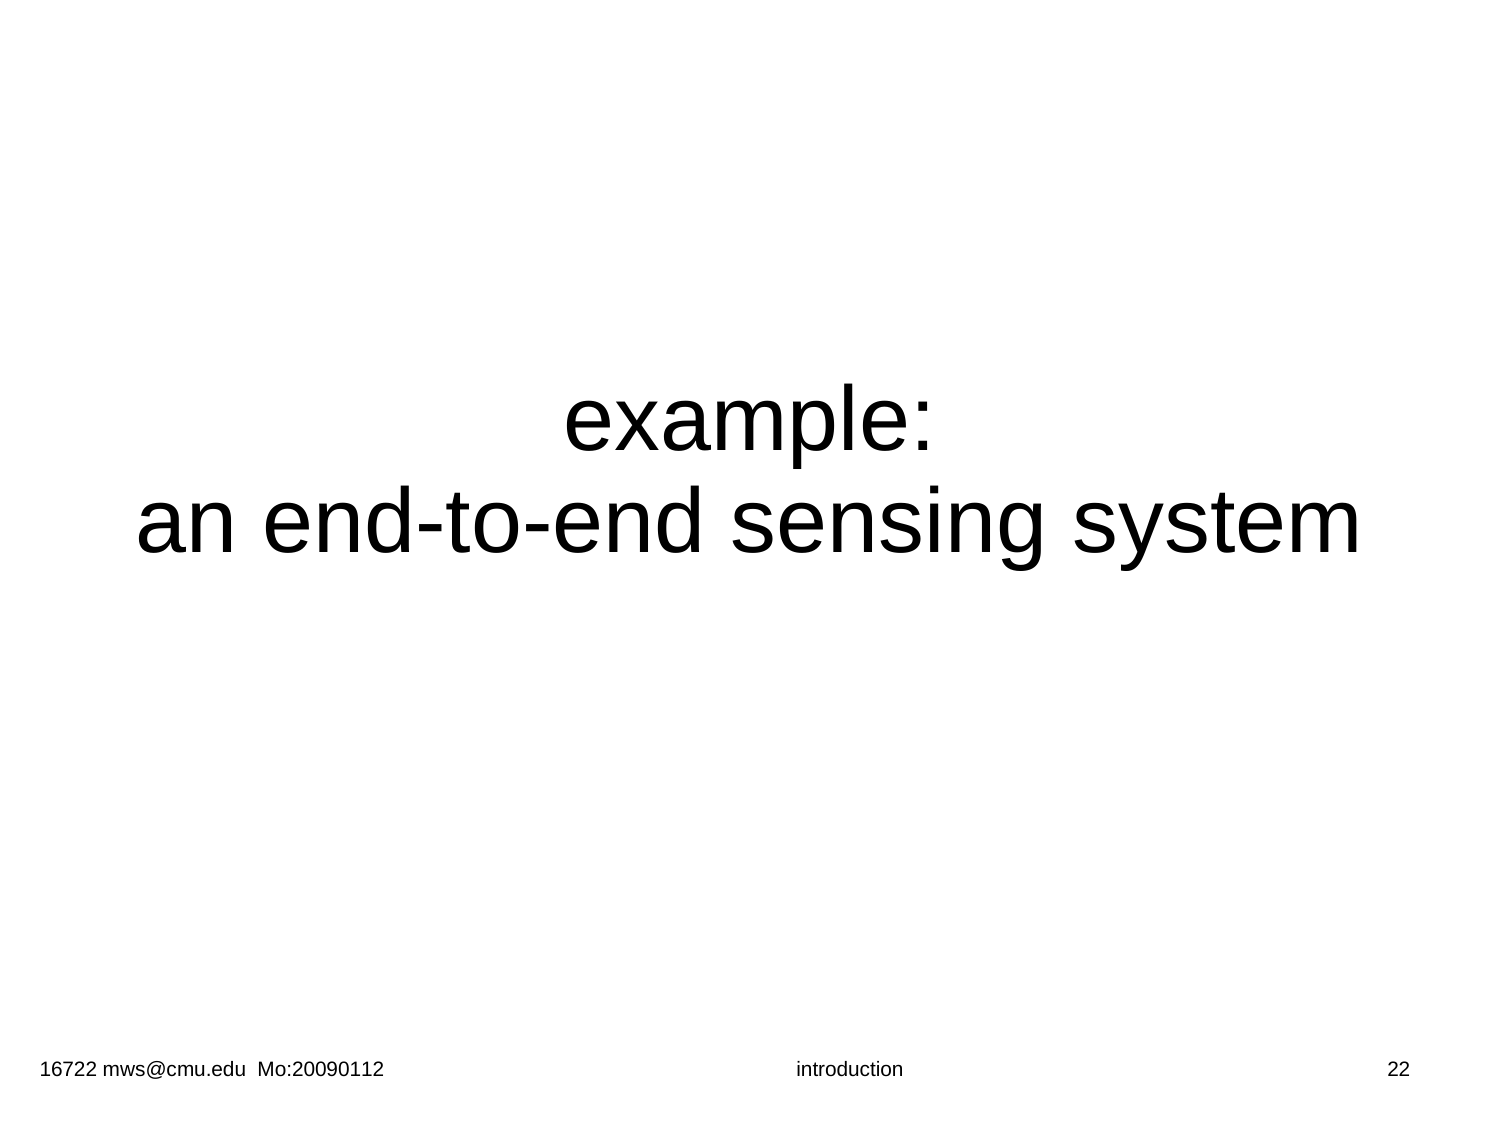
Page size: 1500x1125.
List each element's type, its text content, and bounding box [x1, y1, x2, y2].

title example: an end-to-end sensing system [112, 349, 1388, 591]
